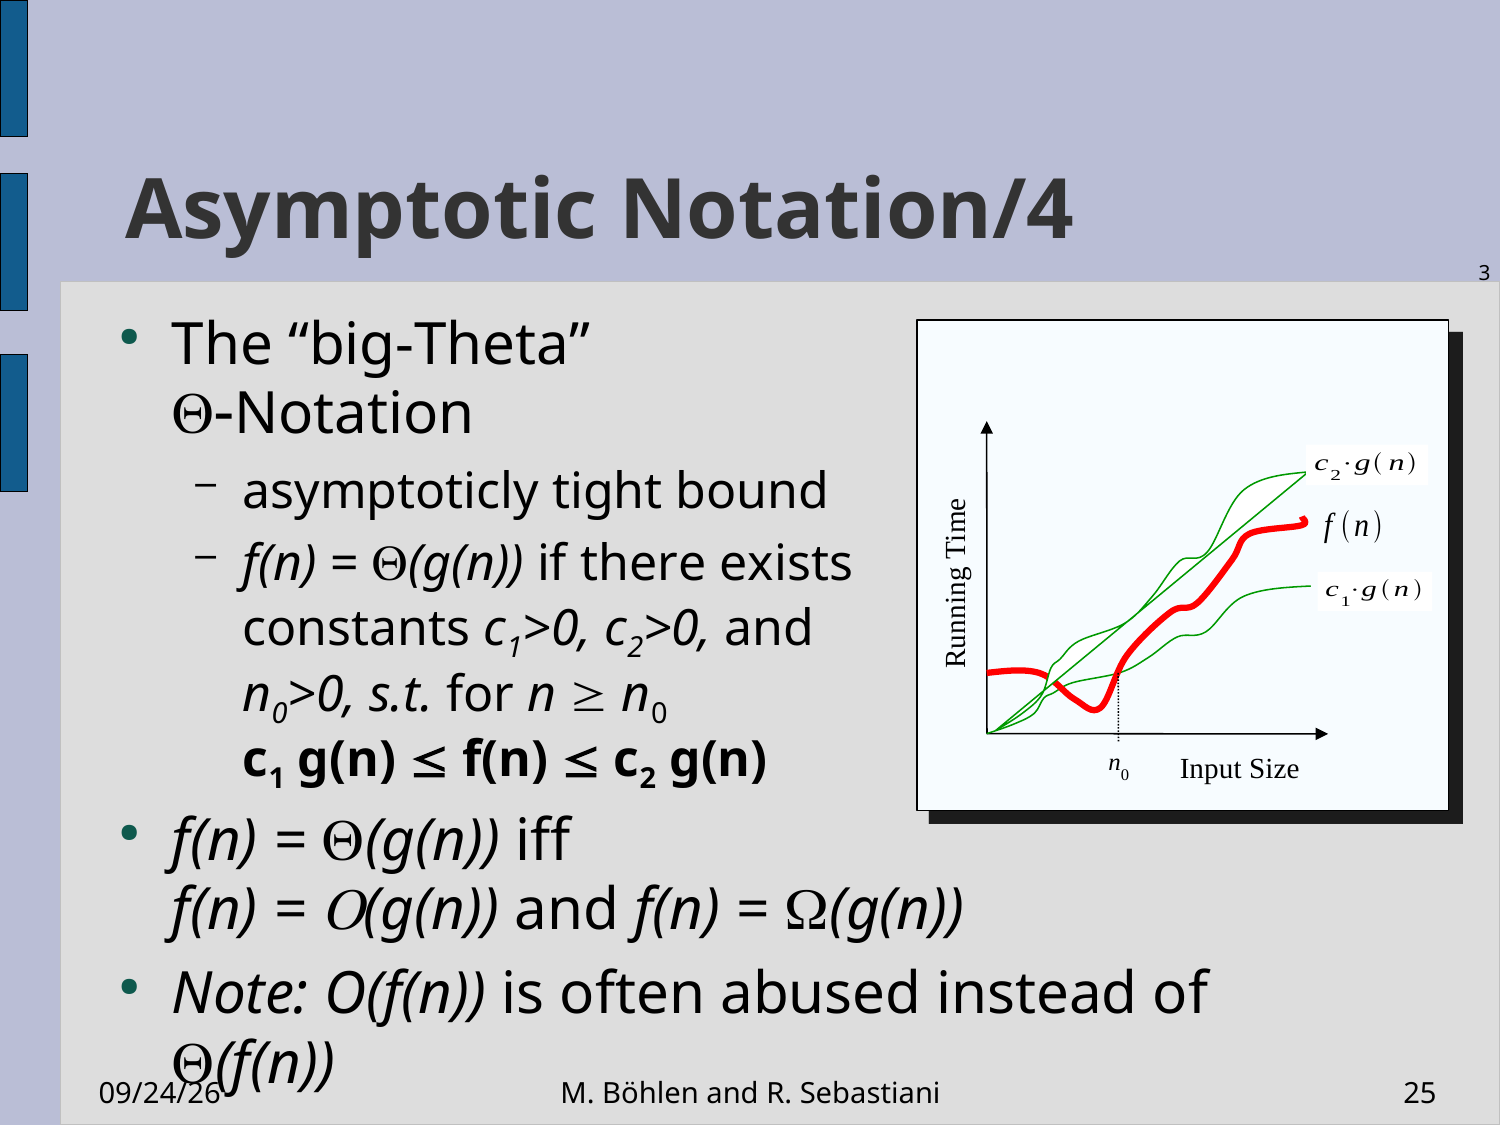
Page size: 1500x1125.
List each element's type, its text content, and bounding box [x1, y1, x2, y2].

text_box Input Size [1165, 748, 1399, 805]
list The “big-Theta” Notation asymptoticly tight bound f(n) = (g(n)) if there exists constants c1>0, c2>0, and n0>0, s.t. for n  n0 c1 g(n)  f(n)  c2 g(n) f(n) = (g(n)) iff f(n) = (g(n)) and f(n) = (g(n)) Note: O(f(n)) is often abused instead of (f(n)) [86, 300, 1259, 1048]
text_box Running Time [935, 450, 986, 684]
chart [1100, 742, 1139, 786]
text_box [916, 319, 1449, 811]
chart [1317, 571, 1433, 611]
title Asymptotic Notation/4 [110, 67, 1392, 271]
text_box 3 [1478, 261, 1491, 287]
chart [1310, 499, 1393, 547]
chart [1306, 444, 1429, 486]
text_box Running Time [988, 450, 992, 669]
